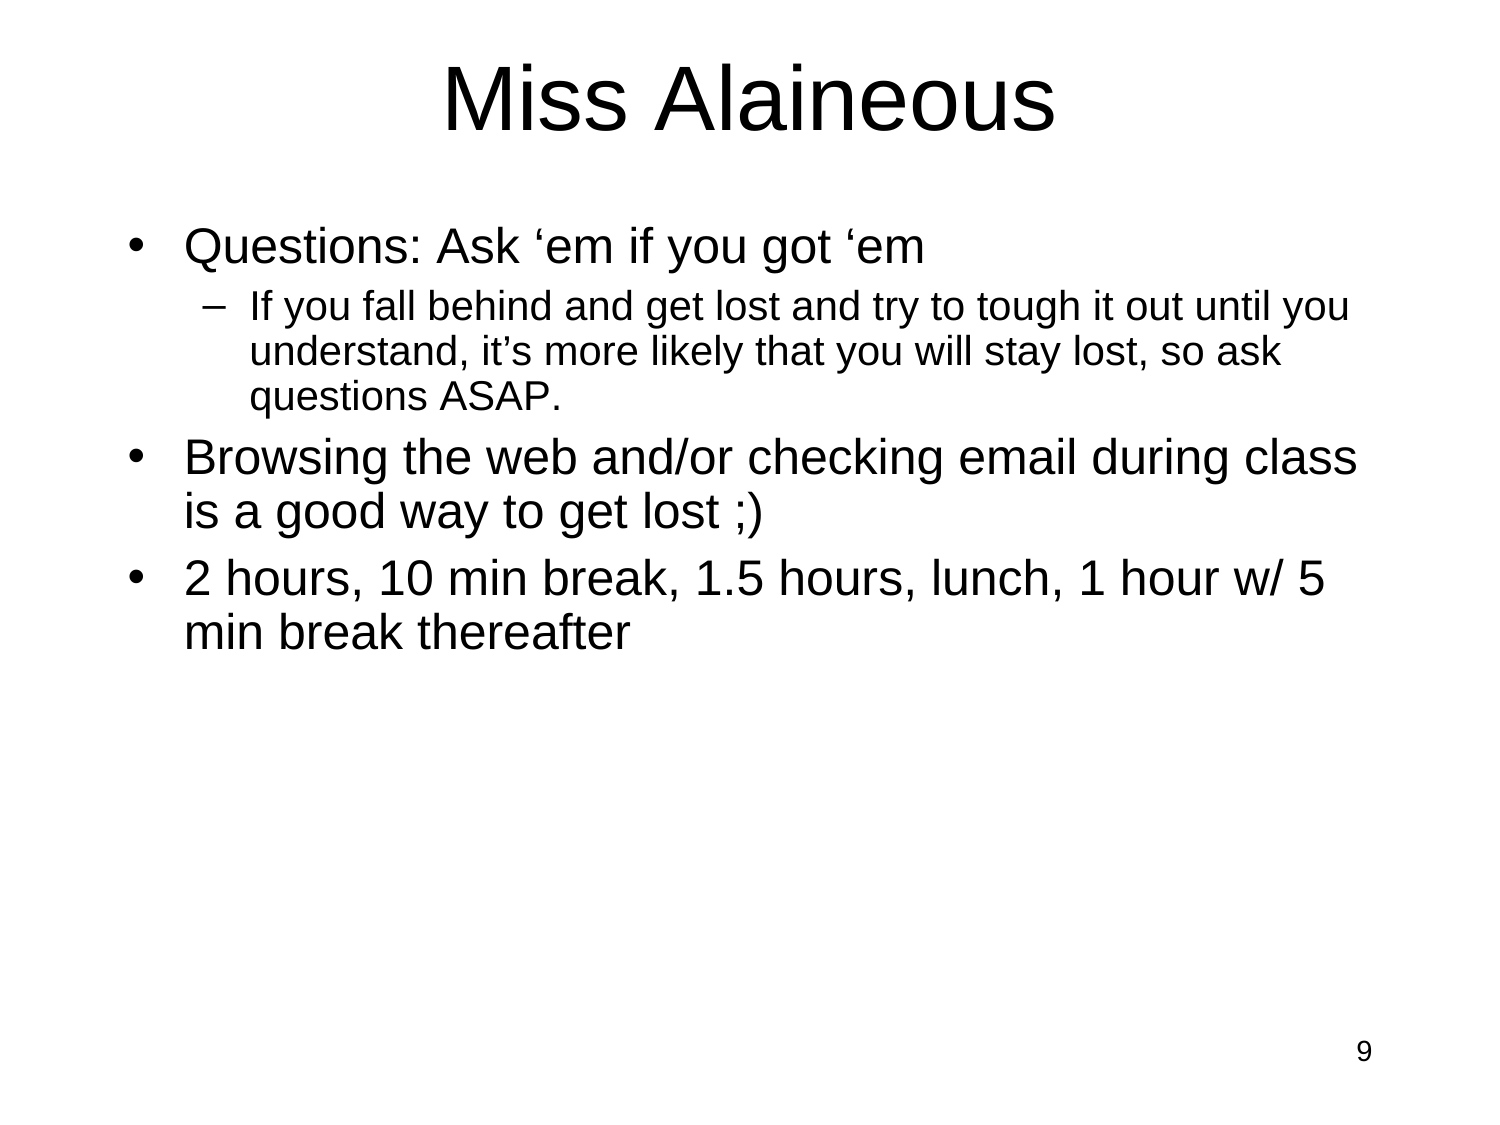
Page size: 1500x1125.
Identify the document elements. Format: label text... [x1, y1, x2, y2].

text_box <number> [1074, 1025, 1388, 1101]
list Questions: Ask ‘em if you got ‘em If you fall behind and get lost and try to tough it out until you understand, it’s more likely that you will stay lost, so ask questions ASAP. Browsing the web and/or checking email during class is a good way to get lost ;) 2 hours, 10 min break, 1.5 hours, lunch, 1 hour w/ 5 min break thereafter [112, 212, 1388, 1000]
title Miss Alaineous [0, 0, 1500, 188]
